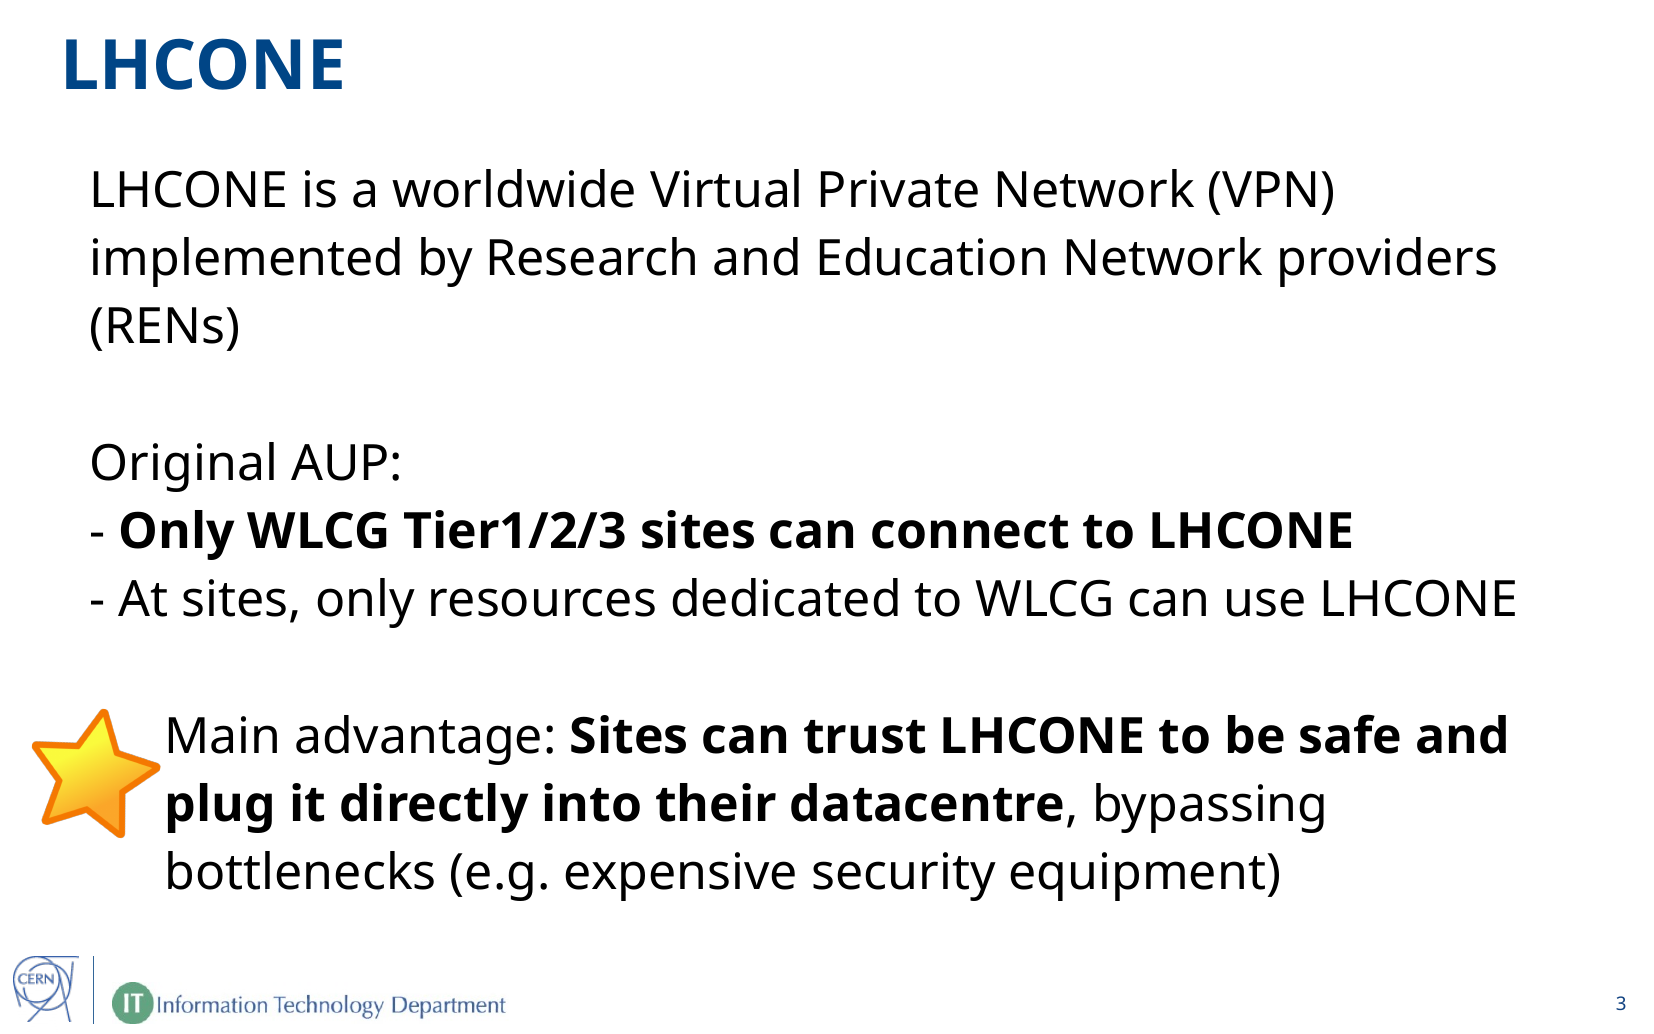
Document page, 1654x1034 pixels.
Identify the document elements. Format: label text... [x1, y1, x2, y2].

picture [13, 956, 75, 1032]
title LHCONE [60, 0, 1528, 138]
text_box LHCONE is a worldwide Virtual Private Network (VPN) implemented by Research and Education Network providers (RENs) Original AUP: - Only WLCG Tier1/2/3 sites can connect to LHCONE - At sites, only resources dedicated to WLCG can use LHCONE Main advantage: Sites can trust LHCONE to be safe and plug it directly into their datacentre, bypassing bottlenecks (e.g. expensive security equipment) [75, 146, 1628, 1034]
picture [18, 697, 75, 830]
